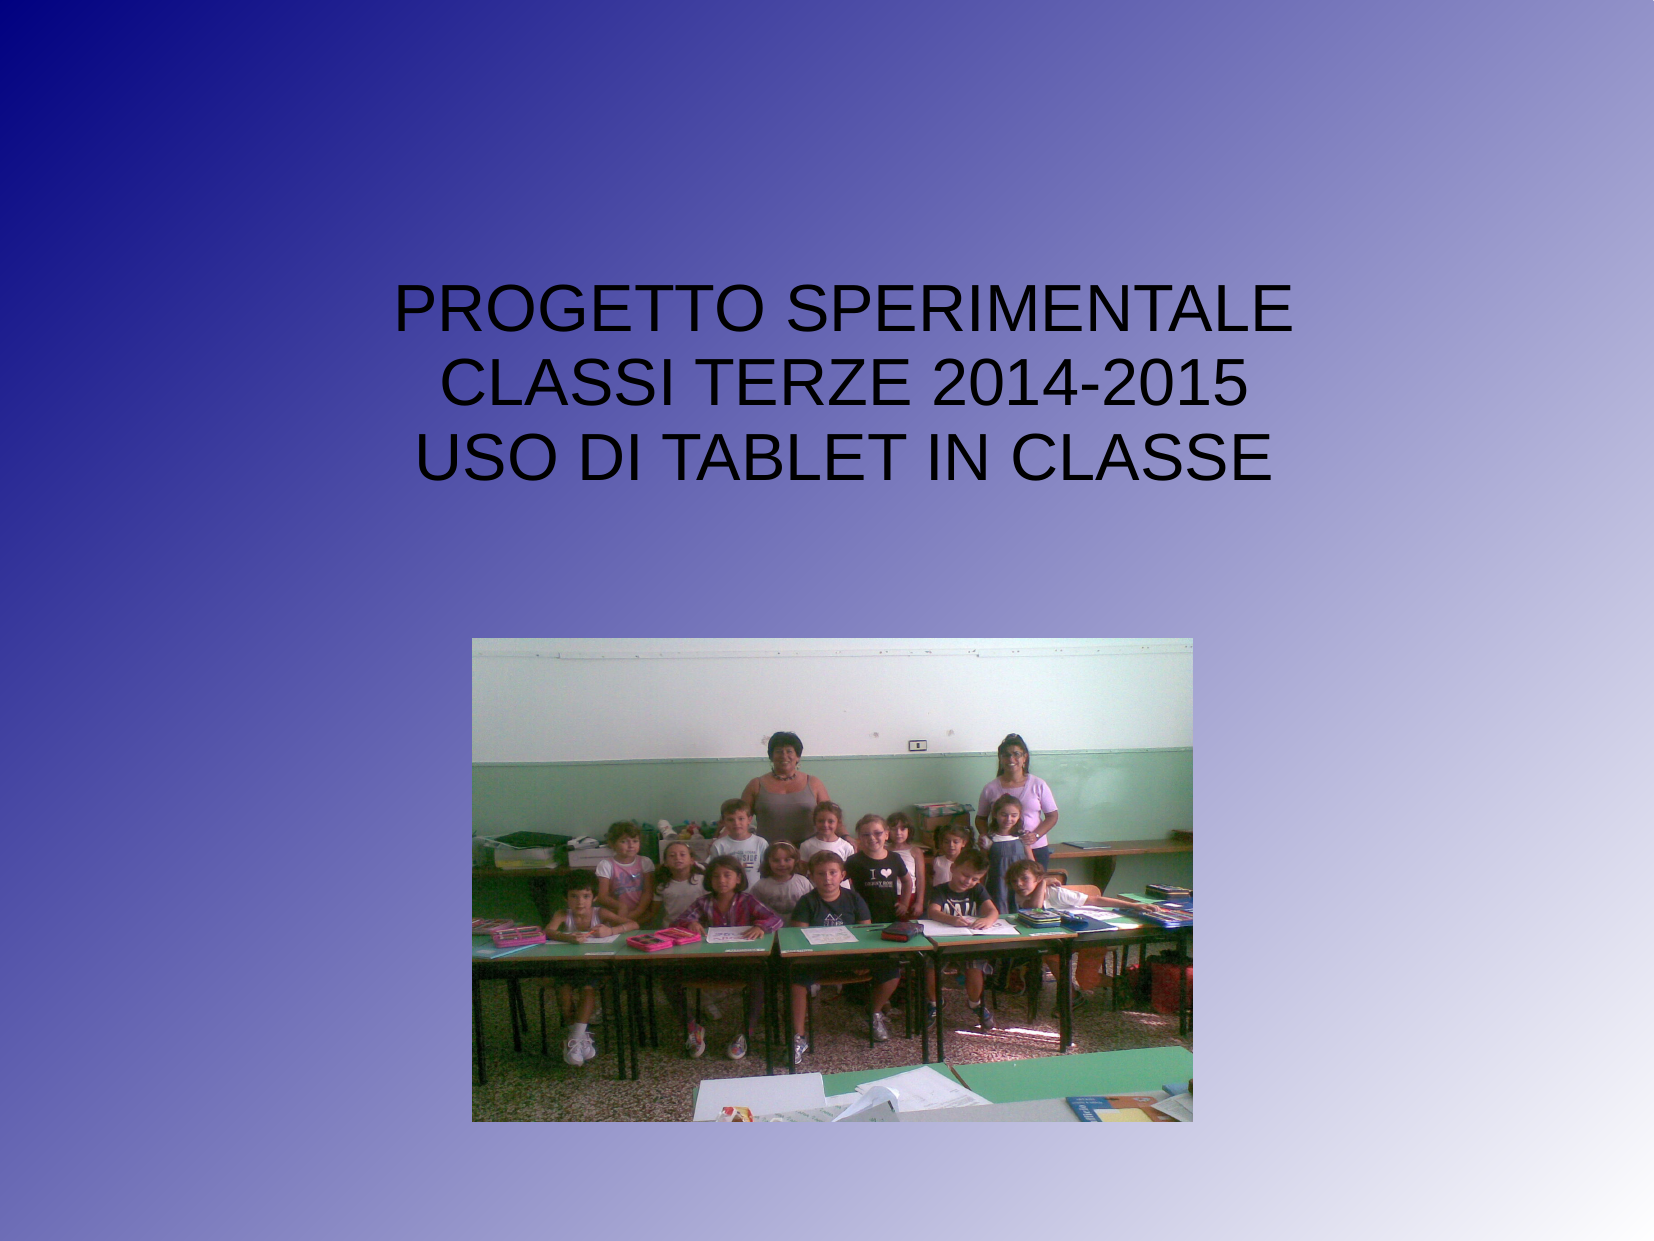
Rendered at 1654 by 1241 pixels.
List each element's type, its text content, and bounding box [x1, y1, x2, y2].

picture [472, 638, 1193, 1123]
subtitle PROGETTO SPERIMENTALE CLASSI TERZE 2014-2015 USO DI TABLET IN CLASSE [118, 56, 1571, 709]
